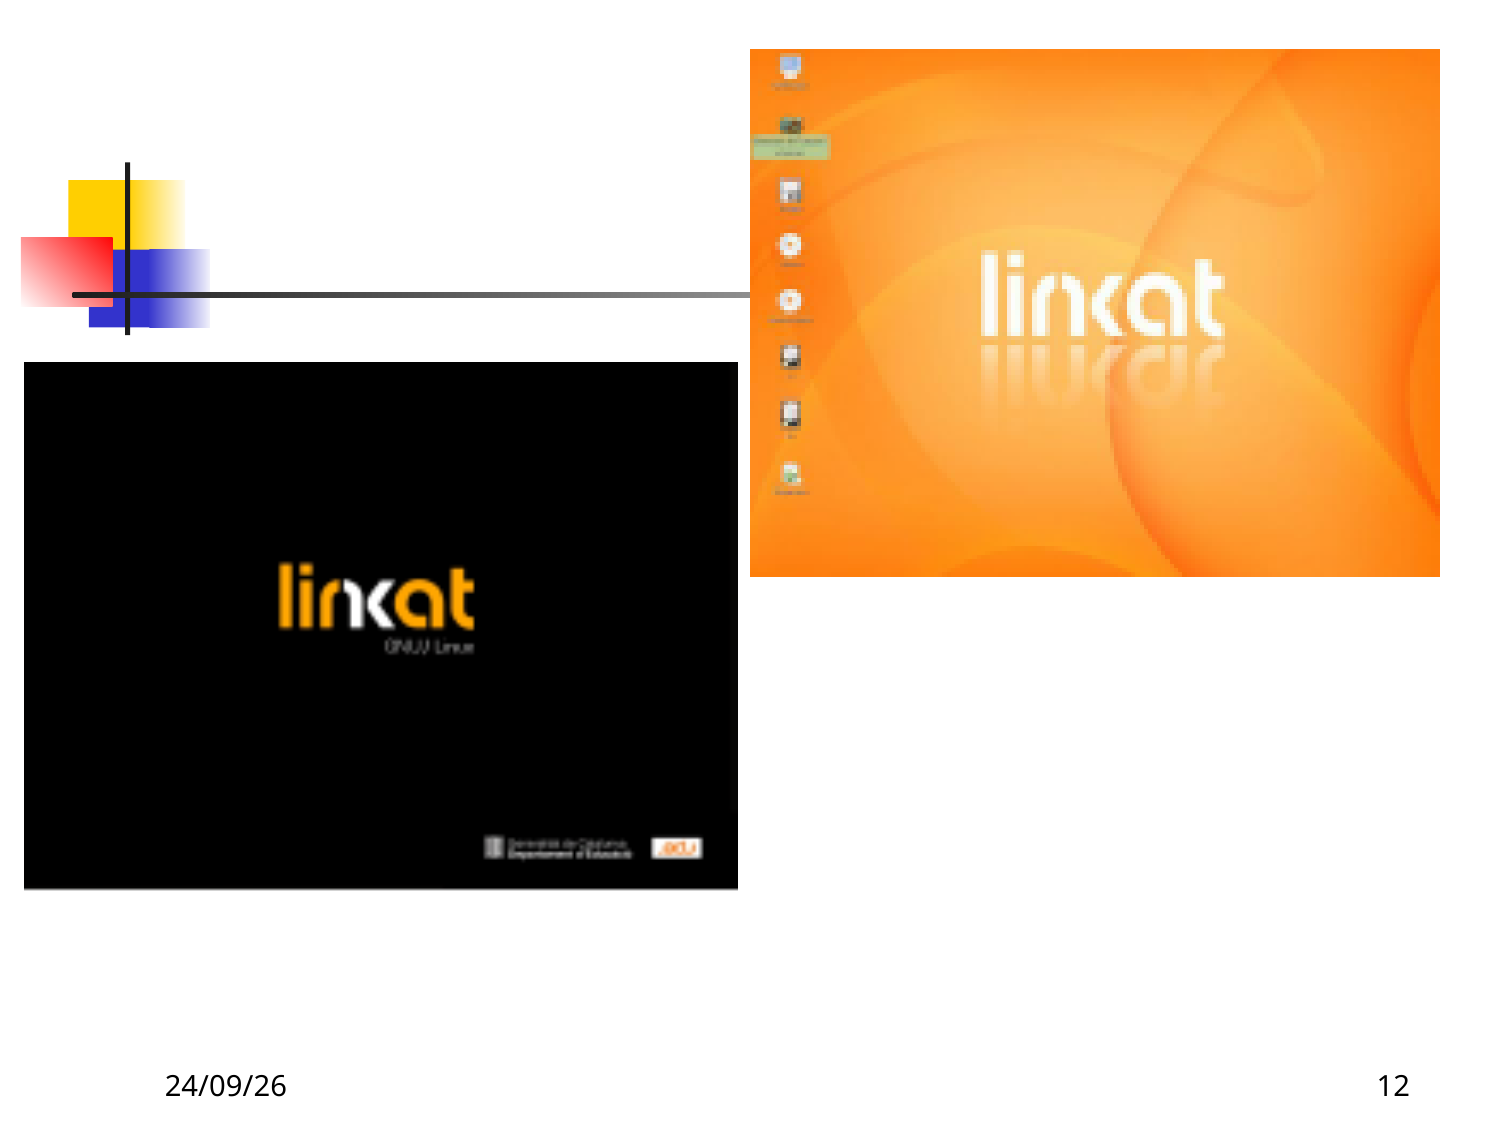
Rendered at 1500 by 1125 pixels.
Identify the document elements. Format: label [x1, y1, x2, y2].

picture [24, 362, 738, 895]
picture [750, 49, 1440, 577]
